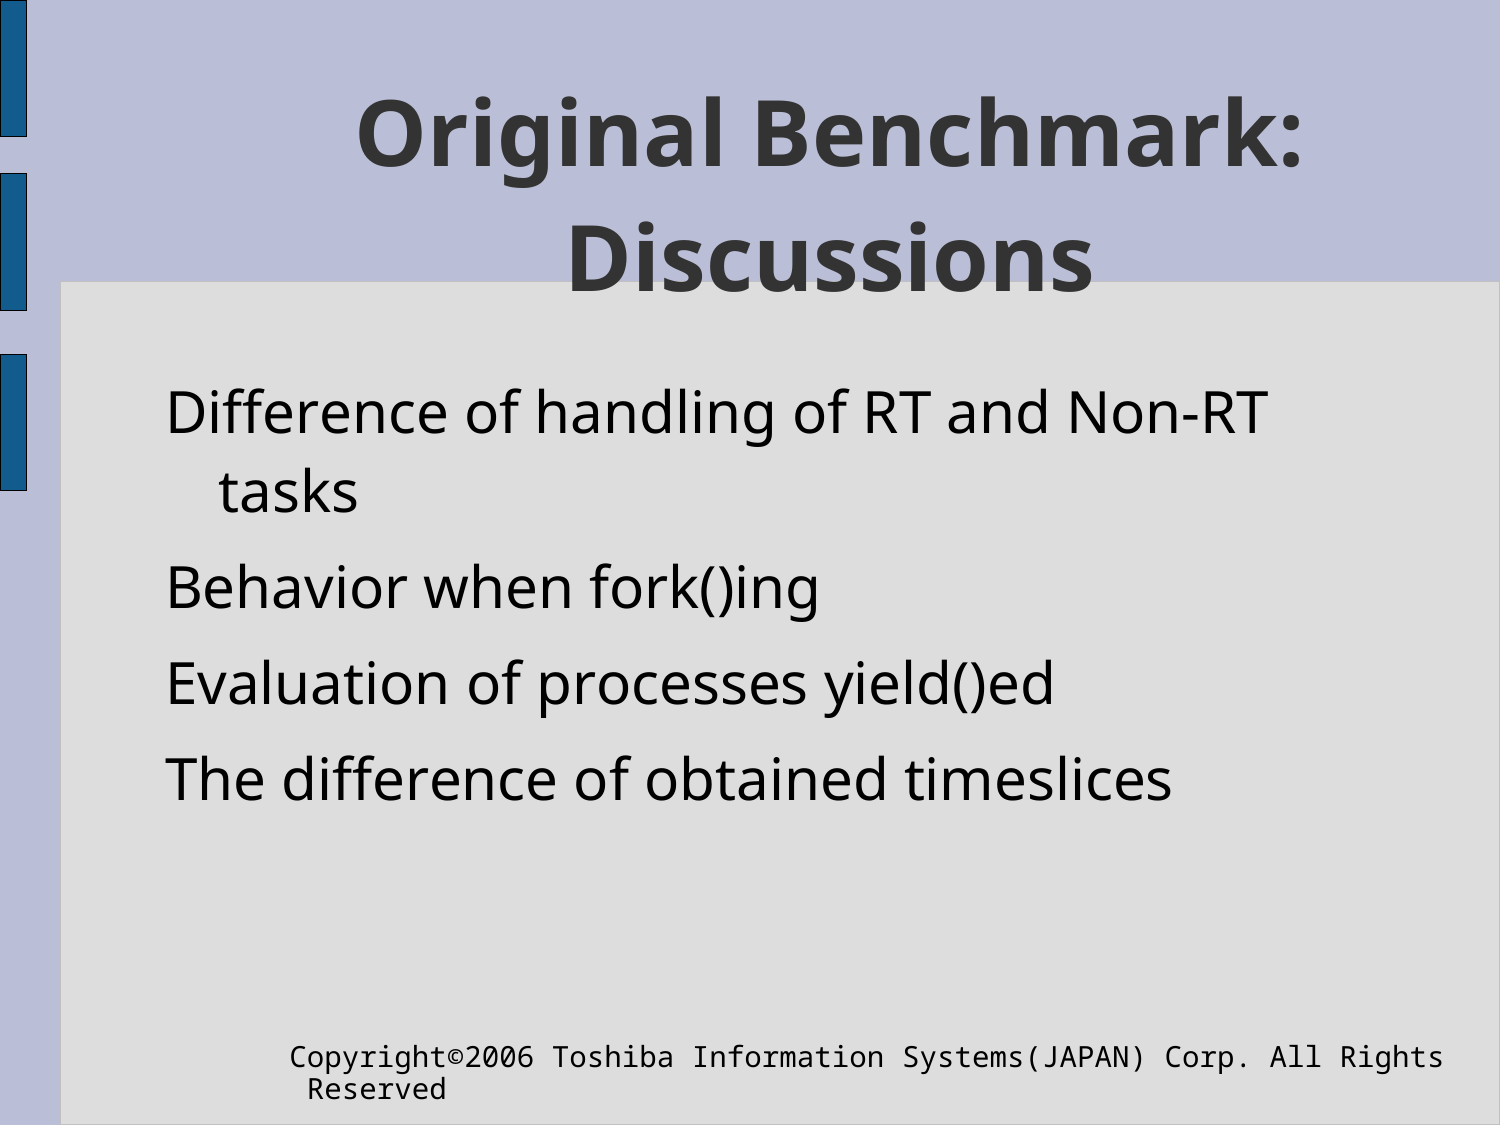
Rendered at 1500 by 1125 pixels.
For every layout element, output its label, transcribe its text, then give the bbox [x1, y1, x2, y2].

title Original Benchmark: Discussions [225, 94, 1436, 294]
list Difference of handling of RT and Non-RT tasks Behavior when fork()ing Evaluation of processes yield()ed The difference of obtained timeslices [132, 363, 1439, 1000]
